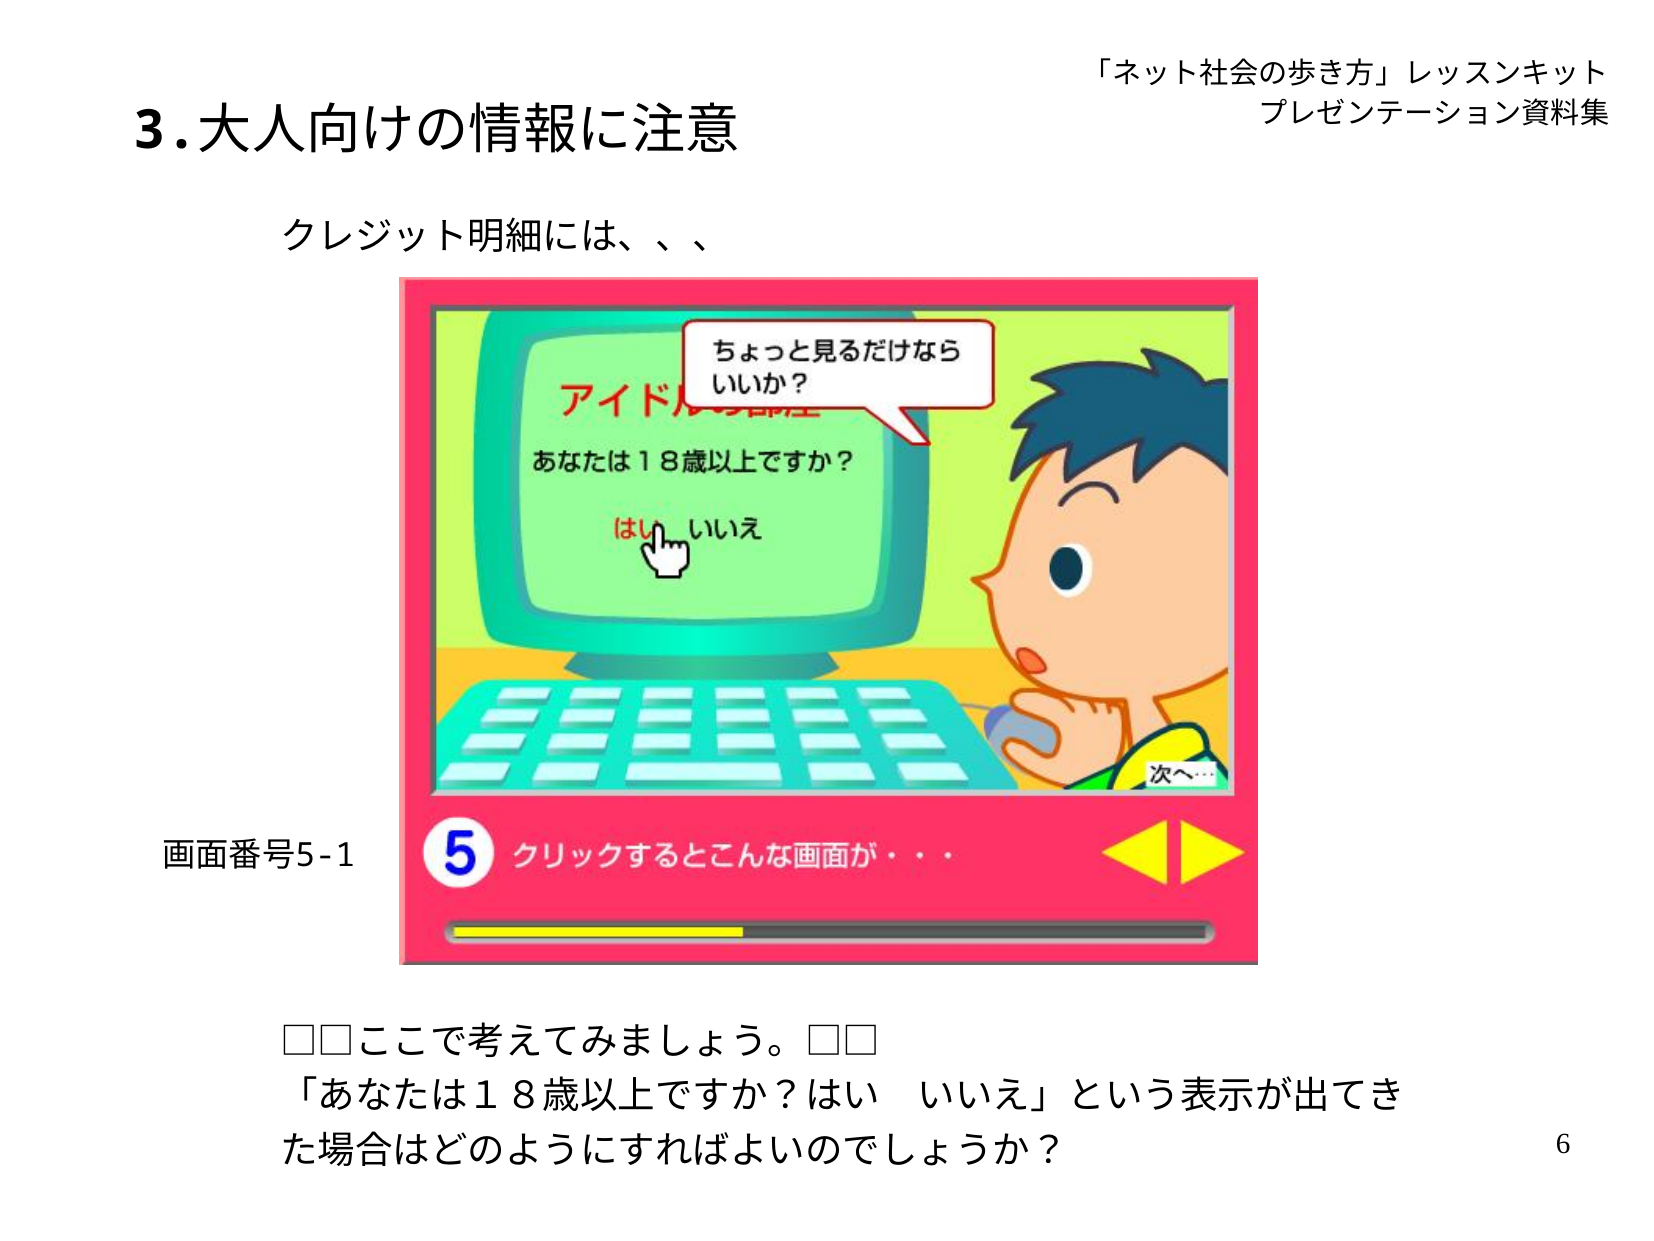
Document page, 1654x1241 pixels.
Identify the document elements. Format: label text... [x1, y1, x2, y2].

text_box クレジット明細には、、、 [265, 206, 1211, 267]
text_box □□ここで考えてみましょう。□□ 「あなたは１８歳以上ですか？はい いいえ」という表示が出てきた場合はどのようにすればよいのでしょうか？ [265, 1003, 1447, 1182]
picture [399, 277, 1258, 965]
text_box 画面番号5-1 [147, 826, 384, 882]
text_box 3.大人向けの情報に注意 [118, 88, 1093, 169]
text_box 「ネット社会の歩き方」レッスンキット プレゼンテーション資料集 [1062, 44, 1625, 139]
